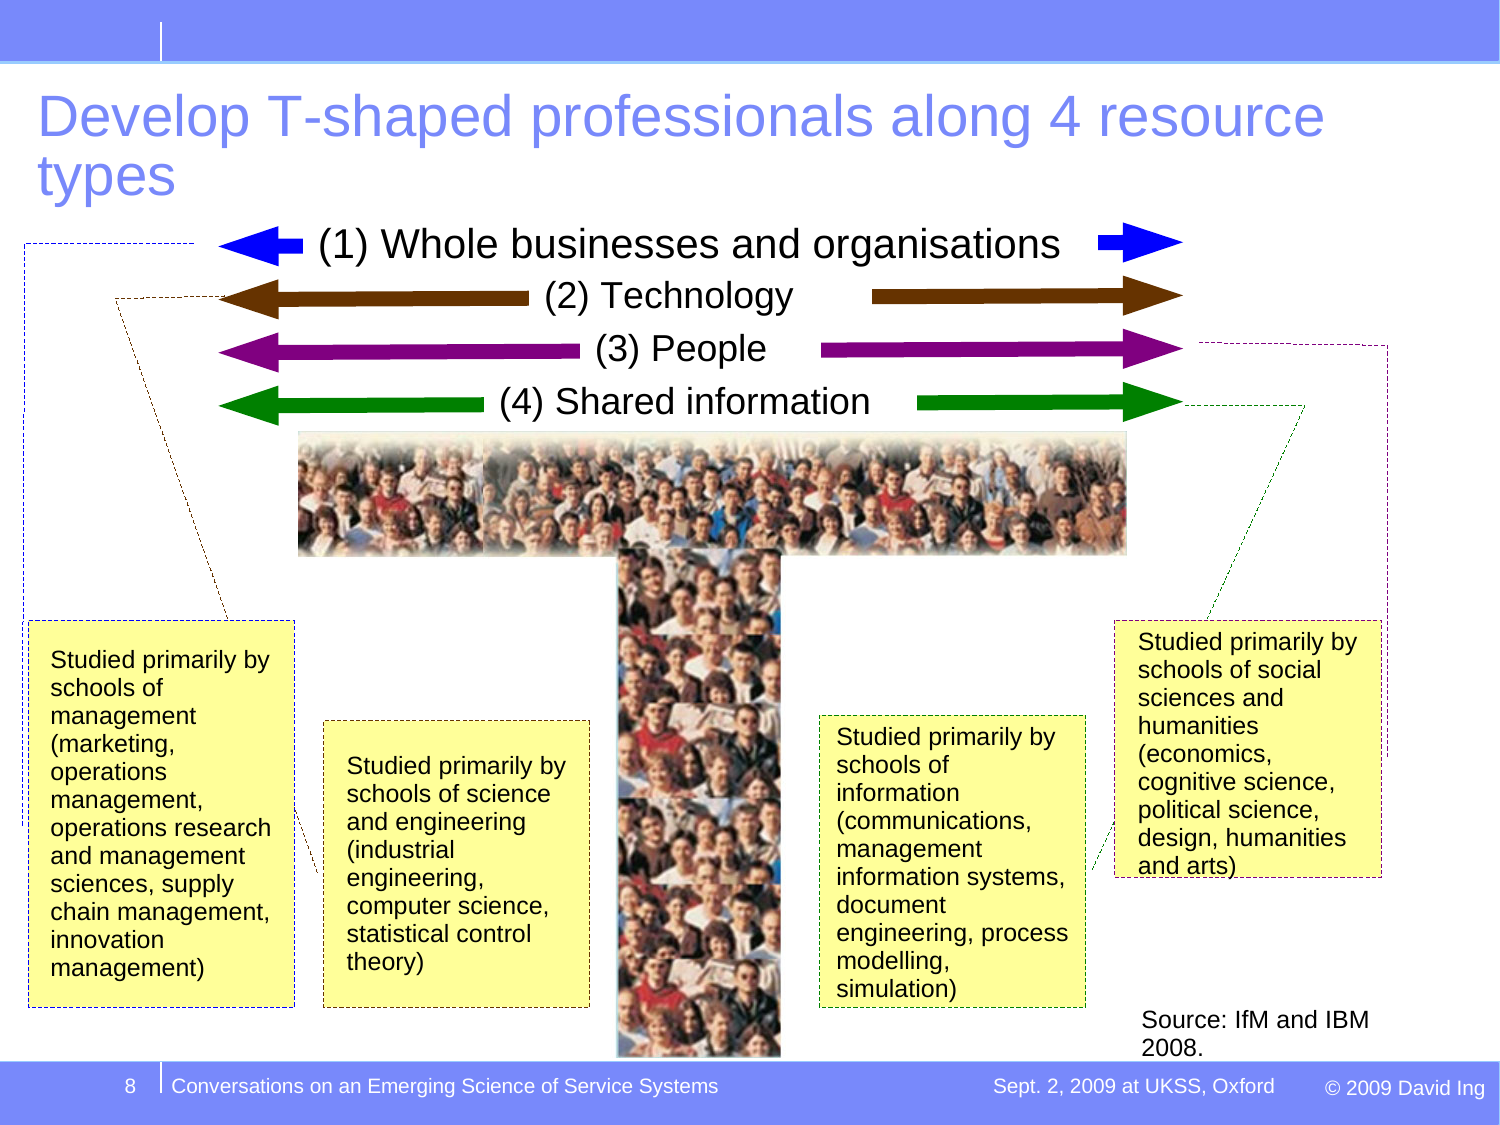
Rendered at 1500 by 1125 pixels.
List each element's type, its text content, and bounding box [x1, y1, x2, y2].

title Develop T-shaped professionals along 4 resource types [37, 90, 1463, 205]
text_box (4) Shared information [484, 373, 917, 428]
text_box Studied primarily by schools of management (marketing, operations management, operations research and management sciences, supply chain management, innovation management) [28, 620, 294, 1007]
text_box Studied primarily by schools of information (communications, management information systems, document engineering, process modelling, simulation) [820, 715, 1086, 1007]
text_box (3) People [580, 320, 821, 373]
picture [298, 431, 1127, 1058]
text_box (1) Whole businesses and organisations [303, 214, 1098, 269]
text_box (2) Technology [529, 267, 872, 322]
text_box Studied primarily by schools of science and engineering (industrial engineering, computer science, statistical control theory) [324, 721, 590, 1007]
text_box Studied primarily by schools of social sciences and humanities (economics, cognitive science, political science, design, humanities and arts) [1115, 620, 1381, 877]
text_box Source: IfM and IBM 2008. [1126, 998, 1453, 1044]
